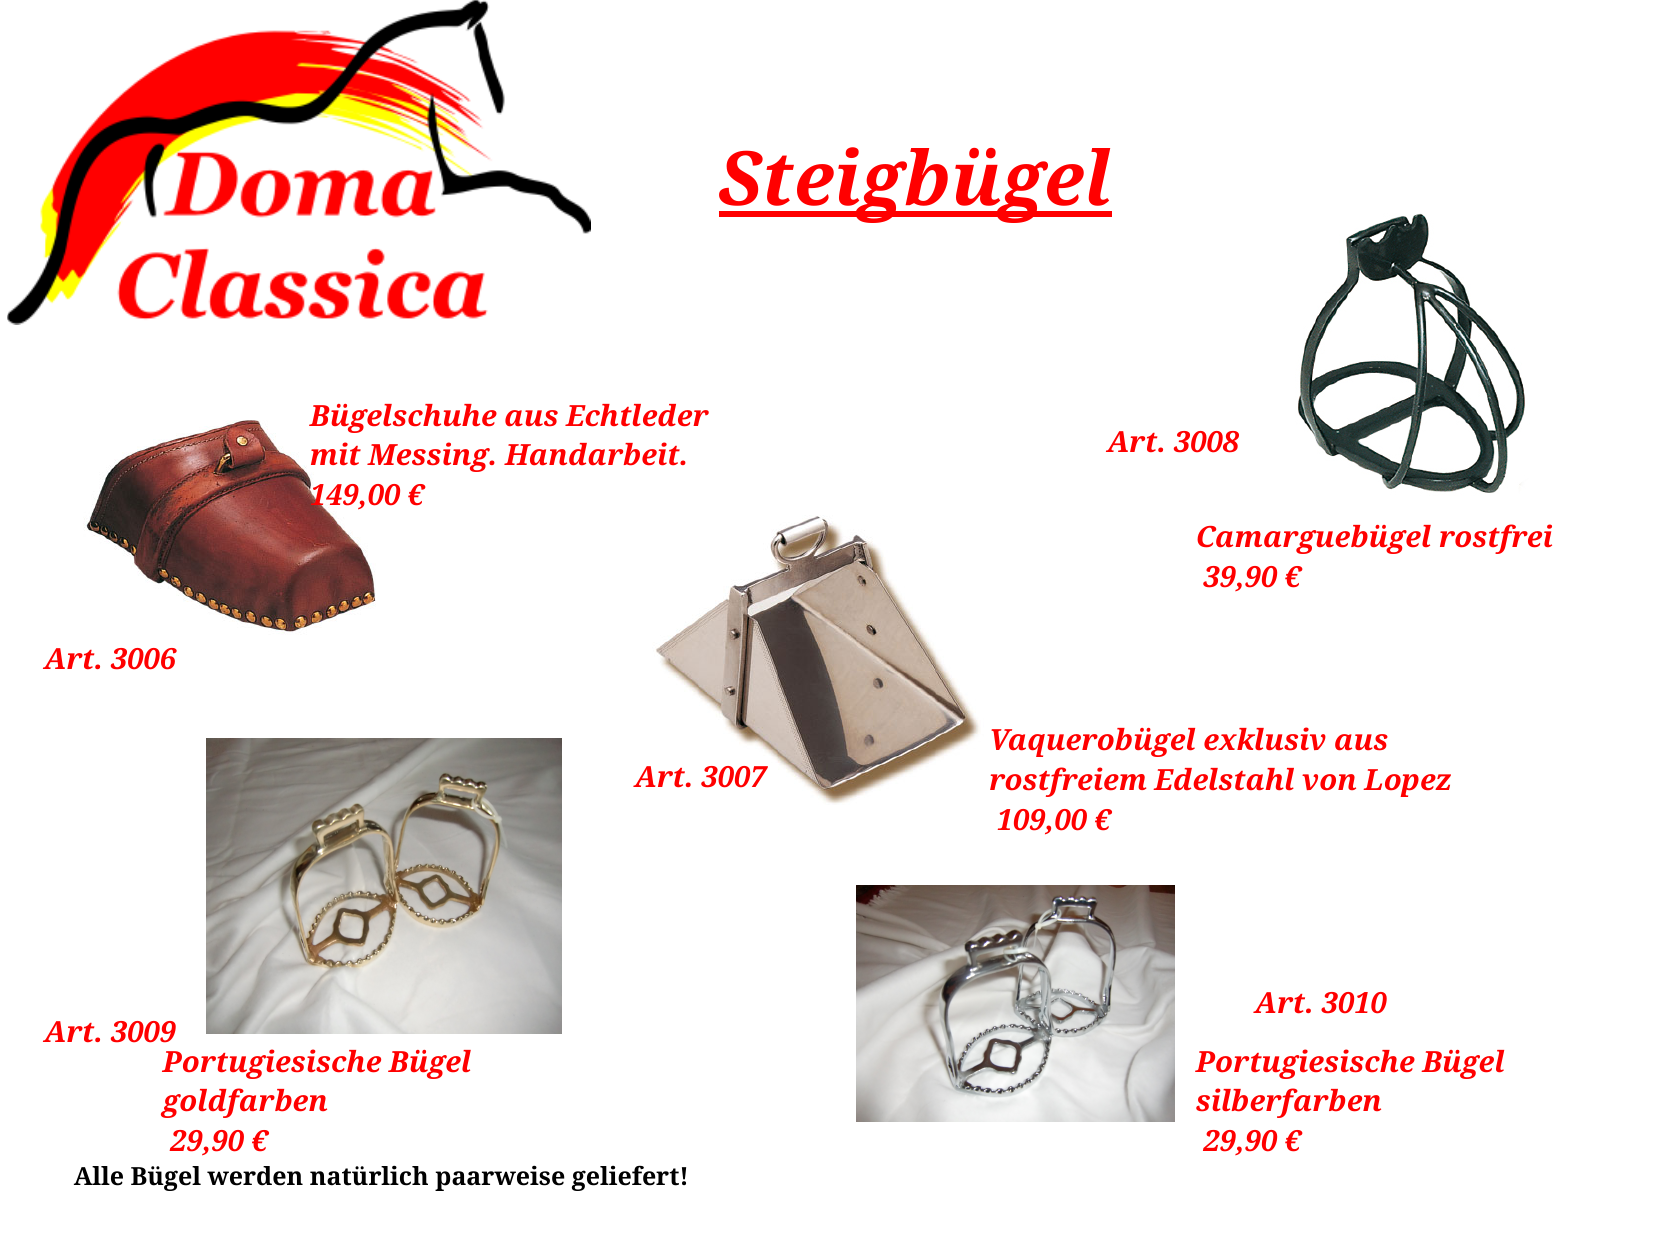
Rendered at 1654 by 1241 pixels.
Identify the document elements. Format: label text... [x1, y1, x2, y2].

text_box Portugiesische Bügel silberfarben 29,90 € [1181, 1033, 1625, 1149]
text_box Art. 3007 [620, 749, 827, 827]
text_box Portugiesische Bügel goldfarben 29,90 € [147, 1033, 650, 1149]
text_box Vaquerobügel exklusiv aus rostfreiem Edelstahl von Lopez 109,00 € [974, 712, 1565, 857]
text_box Alle Bügel werden natürlich paarweise geliefert! [59, 1151, 952, 1195]
picture [7, 0, 591, 325]
text_box Art. 3010 [1240, 974, 1565, 1023]
picture [206, 738, 562, 1033]
text_box Camarguebügel rostfrei 39,90 € [1181, 509, 1625, 591]
text_box Art. 3008 [1092, 413, 1388, 462]
picture [620, 472, 1015, 826]
text_box Art. 3006 [29, 631, 237, 680]
text_box Art. 3009 [29, 1003, 384, 1053]
picture [856, 885, 1175, 1123]
picture [29, 354, 414, 680]
text_box Steigbügel [591, 118, 1329, 219]
picture [1229, 177, 1595, 509]
text_box Bügelschuhe aus Echtleder mit Messing. Handarbeit. 149,00 € [295, 387, 739, 502]
